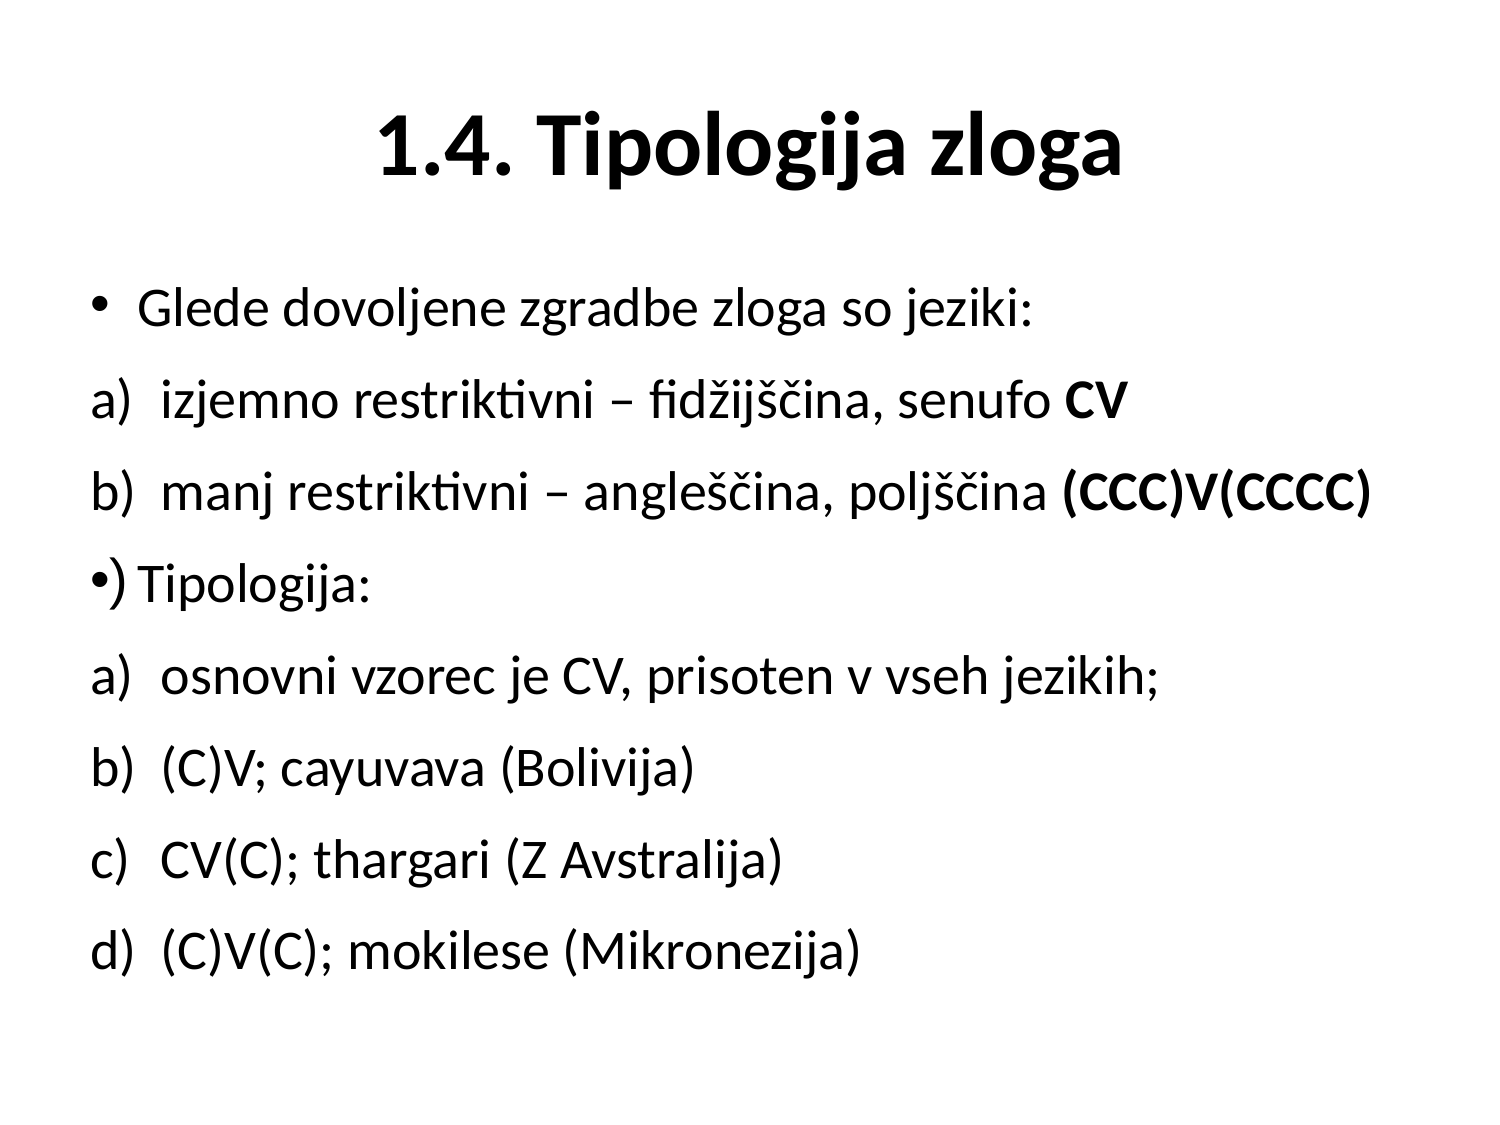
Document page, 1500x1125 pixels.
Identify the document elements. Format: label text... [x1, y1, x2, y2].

list Glede dovoljene zgradbe zloga so jeziki: izjemno restriktivni – fidžijščina, senufo CV manj restriktivni – angleščina, poljščina (CCC)V(CCCC) Tipologija: osnovni vzorec je CV, prisoten v vseh jezikih; (C)V; cayuvava (Bolivija) CV(C); thargari (Z Avstralija) (C)V(C); mokilese (Mikronezija) [75, 262, 1425, 1005]
title 1.4. Tipologija zloga [75, 45, 1425, 233]
